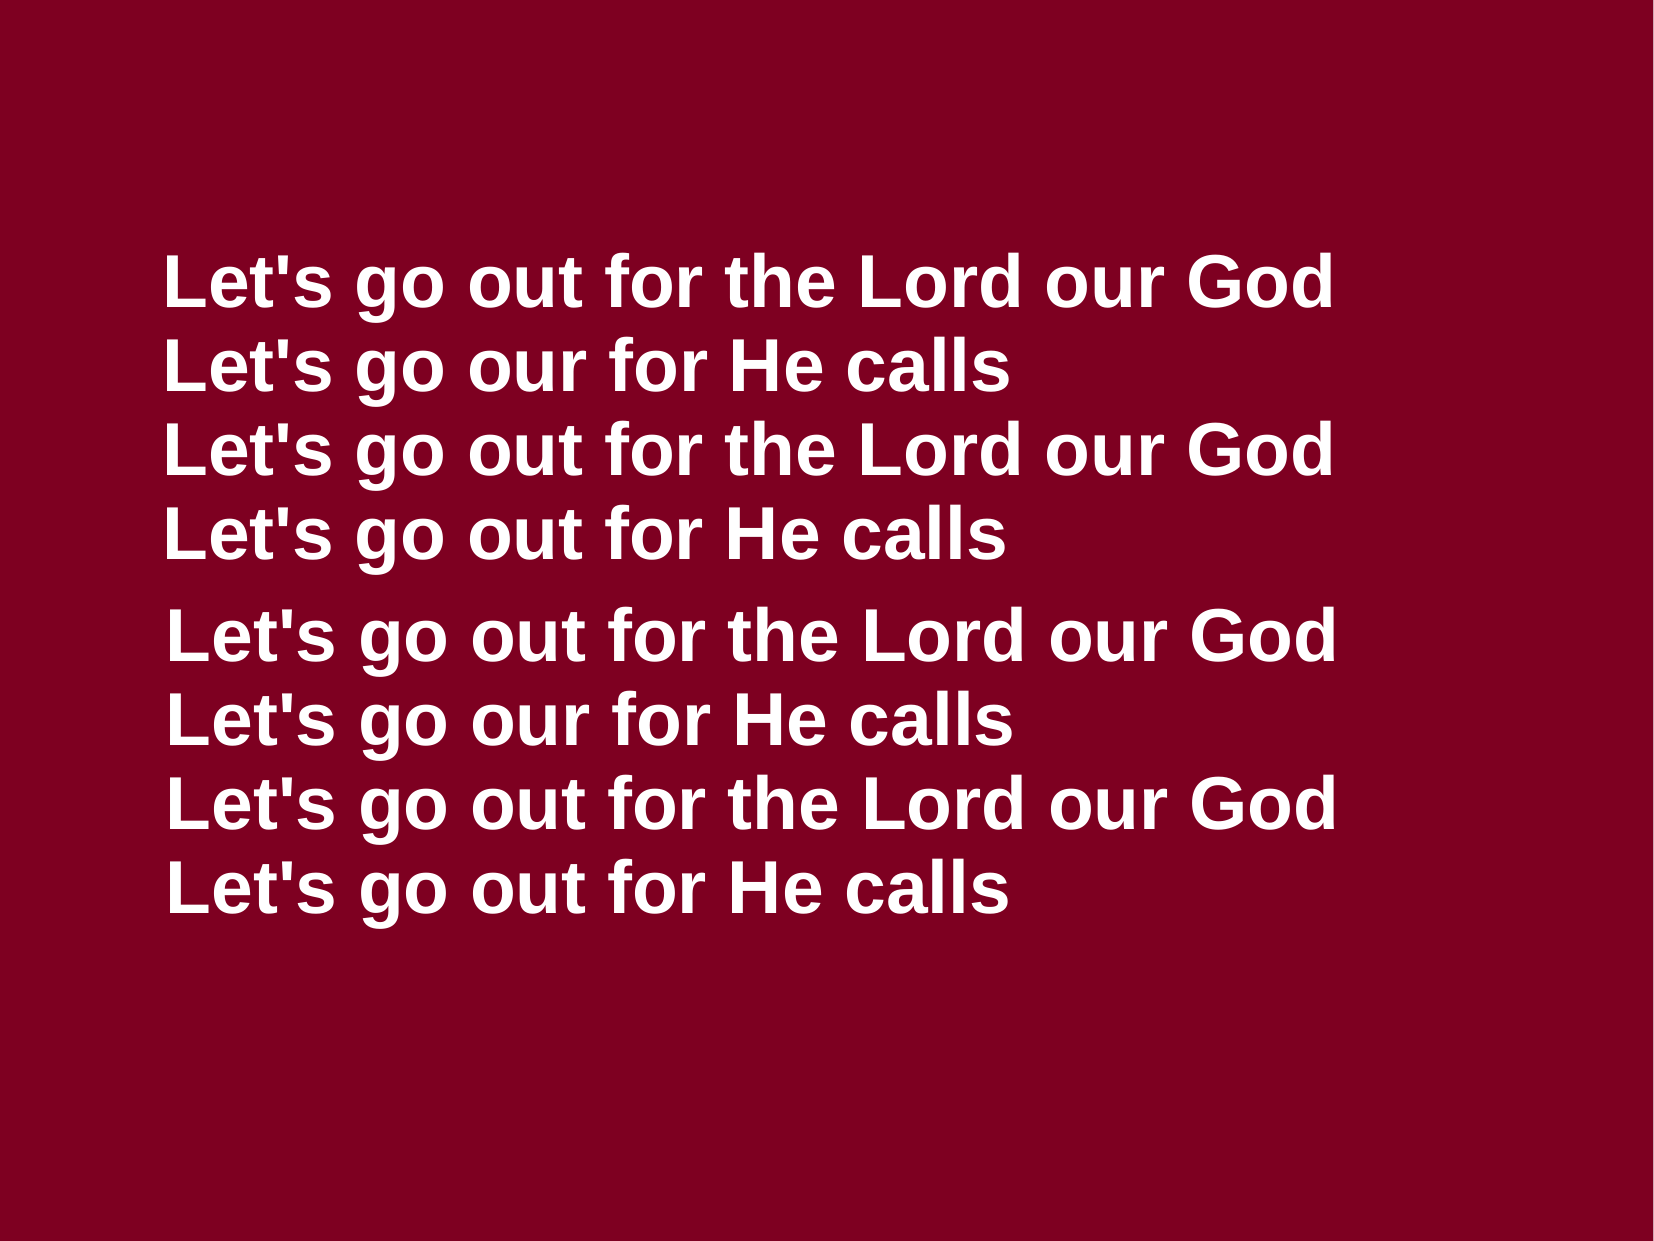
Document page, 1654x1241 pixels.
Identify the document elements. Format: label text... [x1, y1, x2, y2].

text_box Let's go out for the Lord our God Let's go our for He calls Let's go out for the Lord our God Let's go out for He calls [0, 0, 1654, 1241]
text_box Let's go out for the Lord our God Let's go our for He calls Let's go out for the Lord our God Let's go out for He calls [35, 585, 1388, 937]
